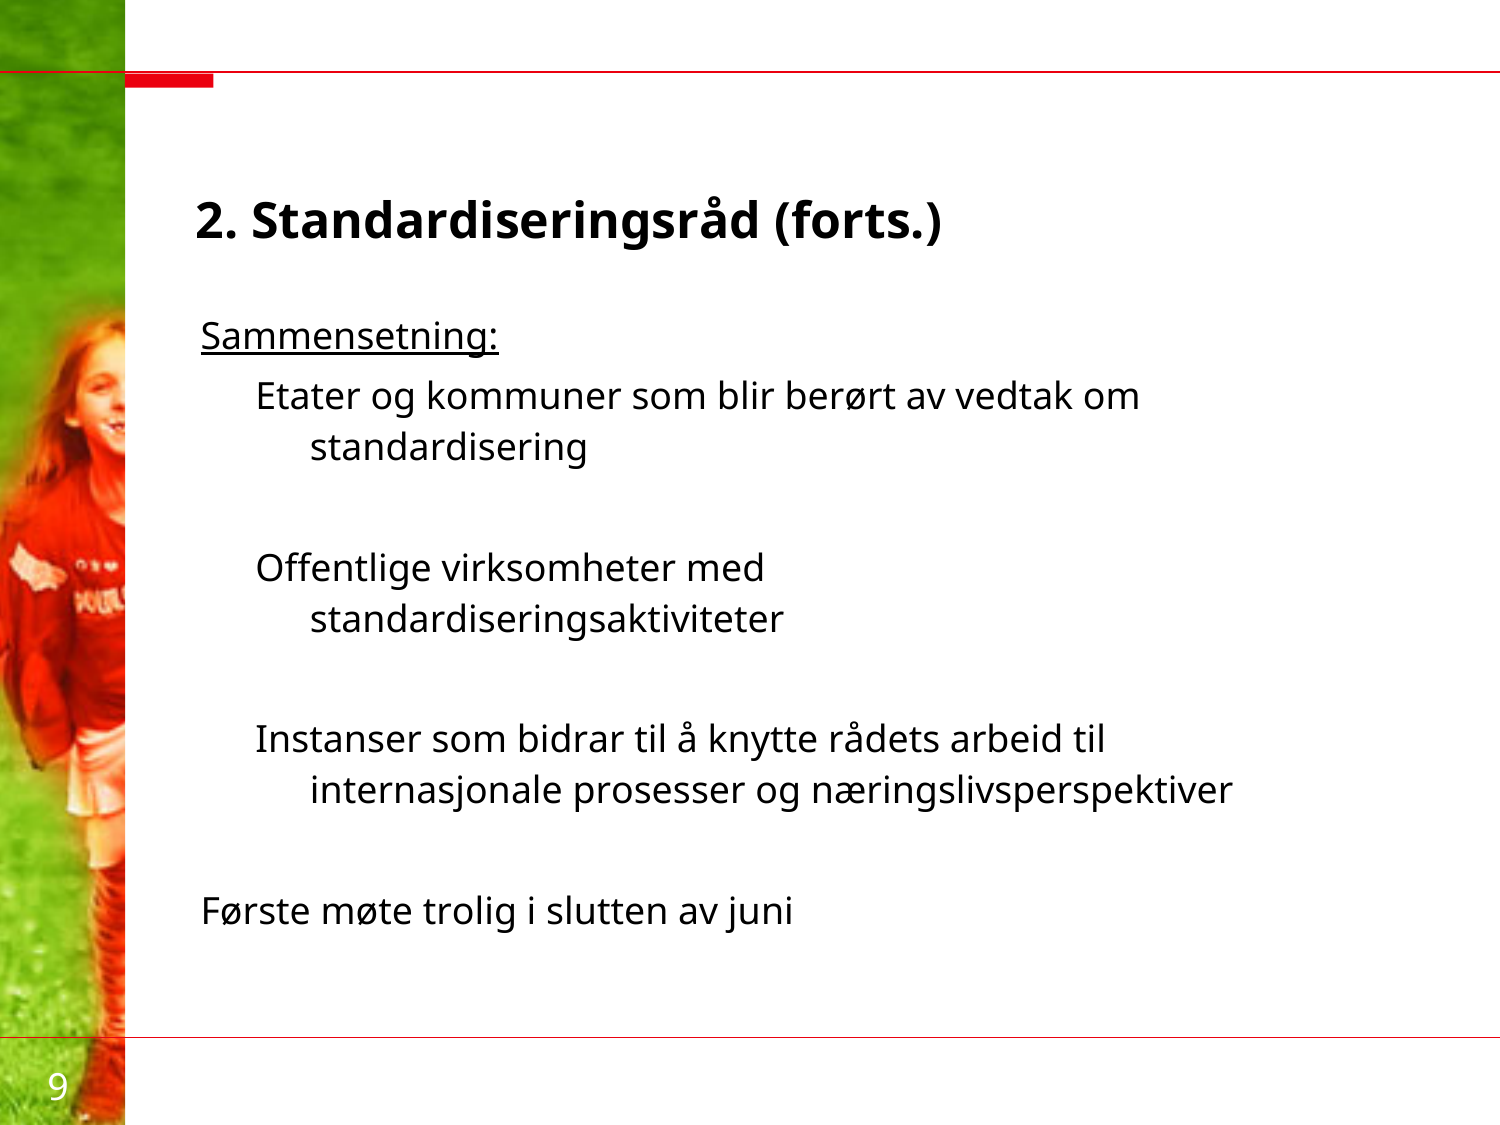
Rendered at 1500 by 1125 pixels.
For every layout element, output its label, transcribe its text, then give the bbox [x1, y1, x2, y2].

list Sammensetning: Etater og kommuner som blir berørt av vedtak om standardisering Offentlige virksomheter med standardiseringsaktiviteter Instanser som bidrar til å knytte rådets arbeid til internasjonale prosesser og næringslivsperspektiver Første møte trolig i slutten av juni [185, 301, 1251, 1038]
picture [0, 0, 126, 71]
title 2. Standardiseringsråd (forts.) [180, 174, 1246, 263]
picture [0, 1038, 126, 1125]
picture [0, 73, 126, 1037]
